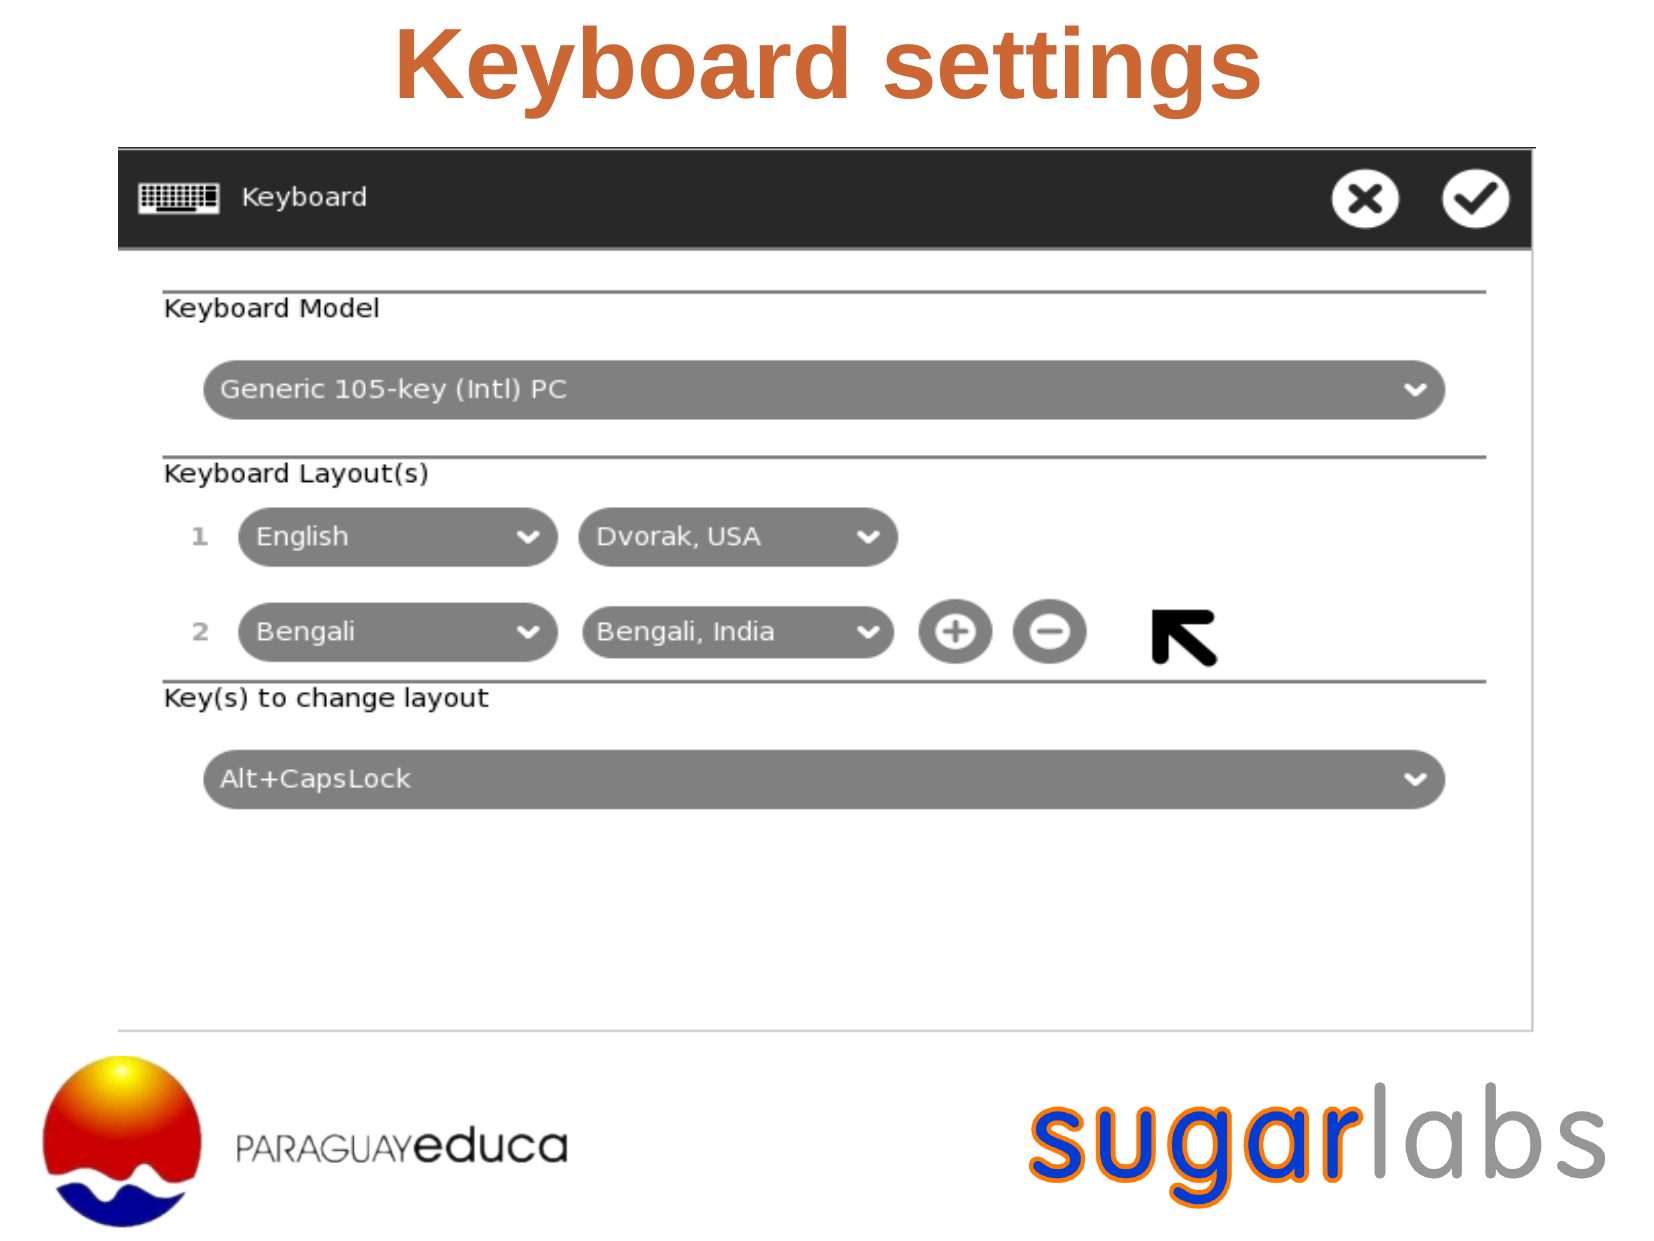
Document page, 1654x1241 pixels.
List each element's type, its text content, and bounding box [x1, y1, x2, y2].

picture [33, 1056, 579, 1236]
title Keyboard settings [84, 0, 1573, 136]
picture [118, 147, 1654, 1241]
